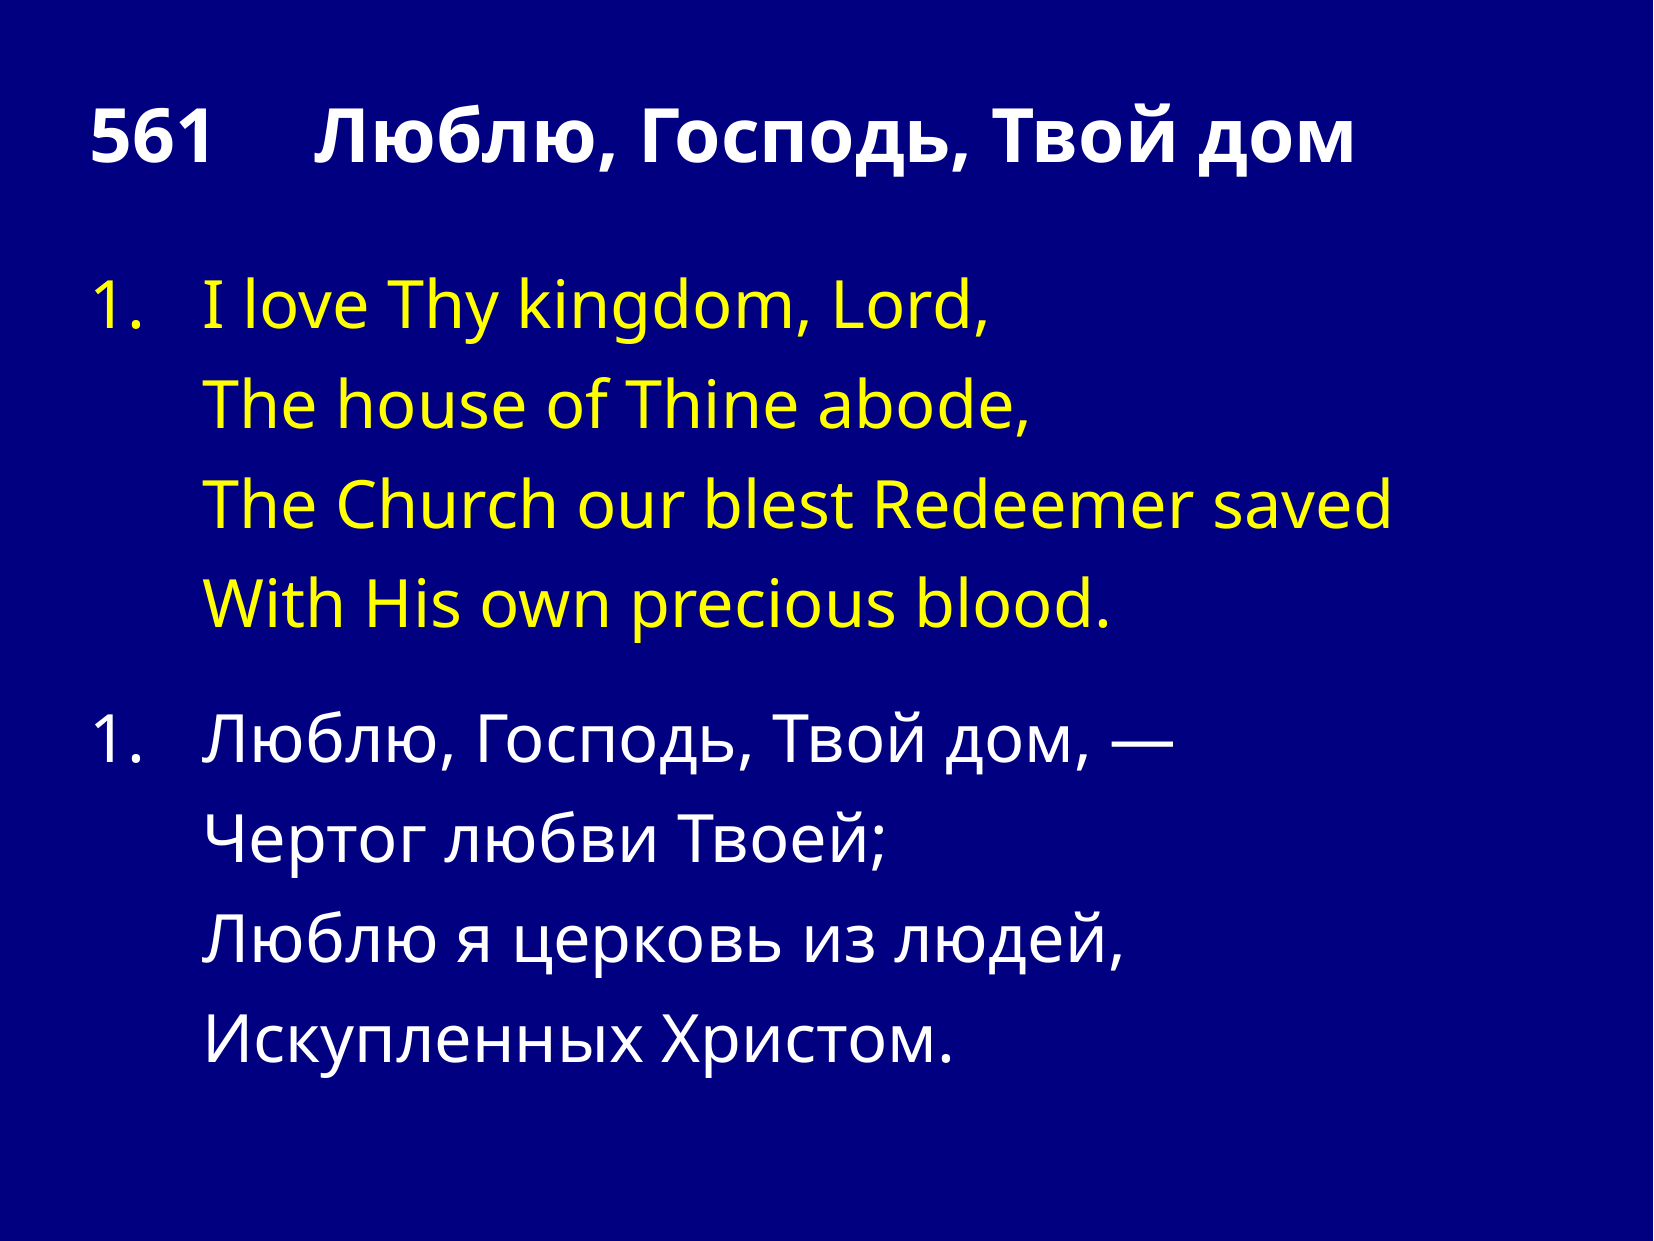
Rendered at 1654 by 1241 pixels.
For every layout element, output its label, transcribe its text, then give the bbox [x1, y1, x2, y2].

text_box 561 Люблю, Господь, Твой дом [75, 75, 1576, 188]
text_box 1. Люблю, Господь, Твой дом, — Чертог любви Твоей; Люблю я церковь из людей, Искупленных Христом. [75, 675, 1576, 1163]
text_box 1. I love Thy kingdom, Lord, The house of Thine abode, The Church our blest Redeemer saved With His own precious blood. [75, 188, 1576, 638]
